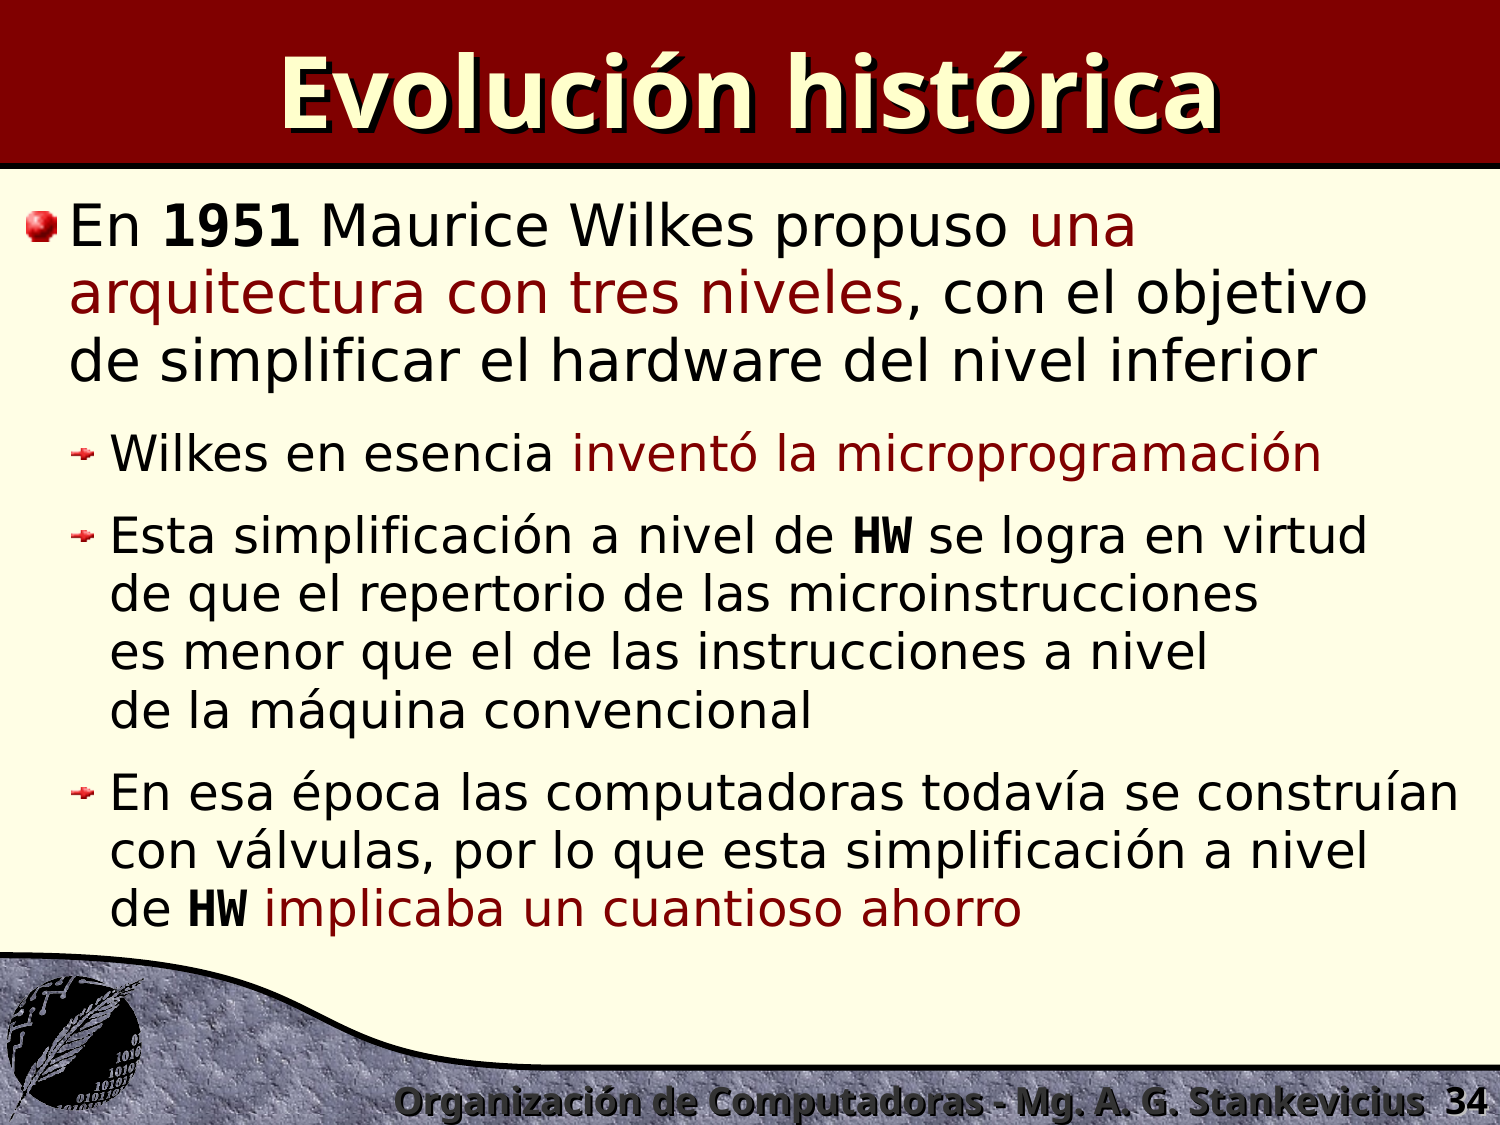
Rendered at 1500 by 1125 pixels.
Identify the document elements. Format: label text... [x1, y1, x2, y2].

picture [0, 959, 1500, 1125]
list En 1951 Maurice Wilkes propuso una arquitectura con tres niveles, con el objetivo de simplificar el hardware del nivel inferior Wilkes en esencia inventó la microprogramación Esta simplificación a nivel de HW se logra en virtud de que el repertorio de las microinstrucciones es menor que el de las instrucciones a nivel de la máquina convencional En esa época las computadoras todavía se construían con válvulas, por lo que esta simplificación a nivel de HW implicaba un cuantioso ahorro [11, 192, 1486, 942]
title Evolución histórica [15, 5, 1485, 160]
picture [802, 1100, 806, 1110]
picture [448, 1100, 455, 1110]
picture [1058, 1100, 1065, 1110]
